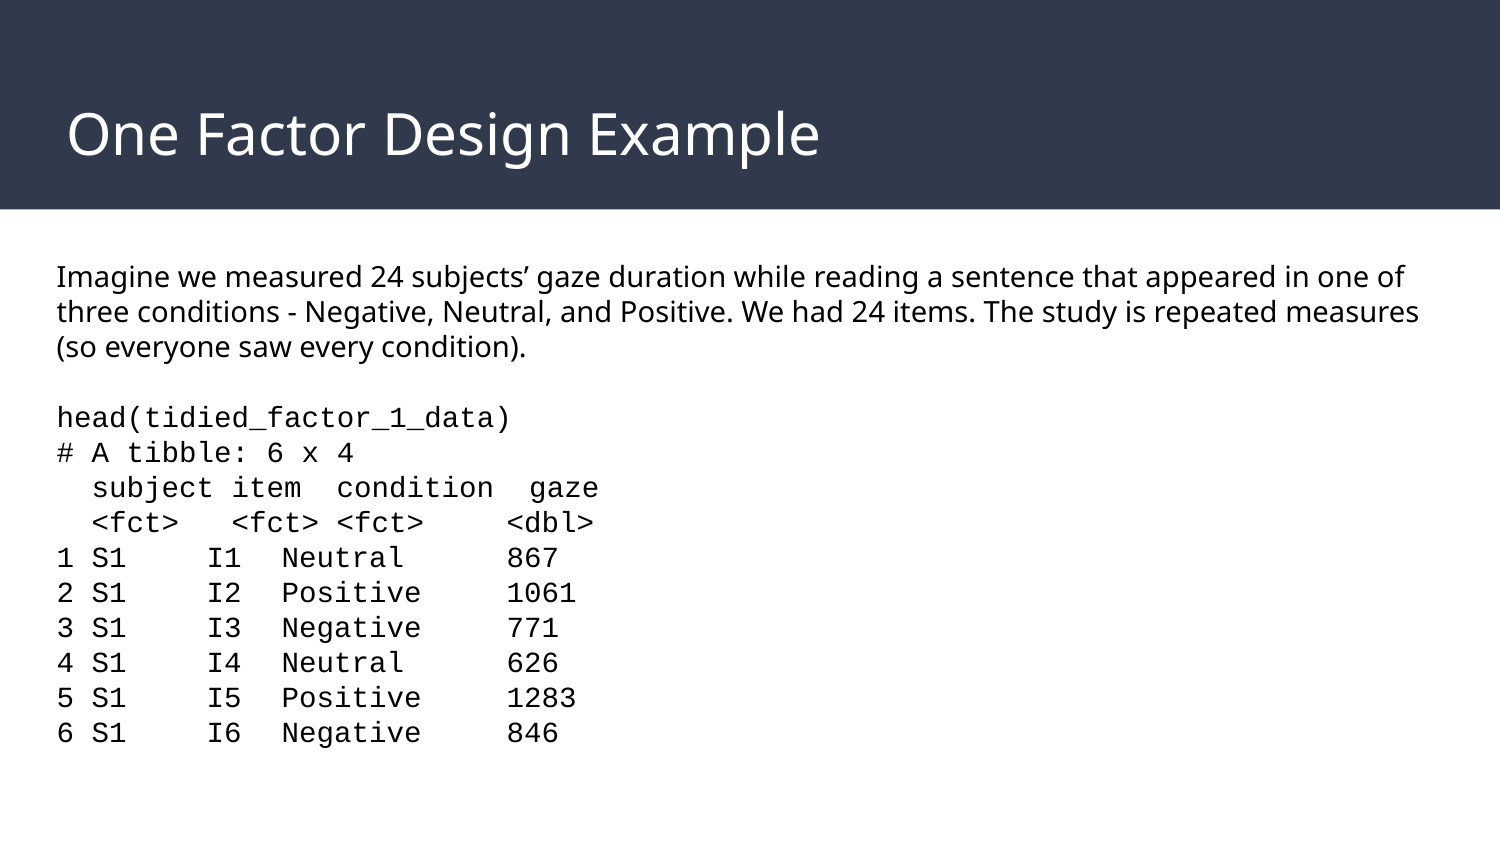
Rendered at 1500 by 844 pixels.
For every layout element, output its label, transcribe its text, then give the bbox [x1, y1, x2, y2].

title One Factor Design Example [51, 82, 1449, 185]
text_box Imagine we measured 24 subjects’ gaze duration while reading a sentence that appeared in one of three conditions - Negative, Neutral, and Positive. We had 24 items. The study is repeated measures (so everyone saw every condition). head(tidied_factor_1_data) # A tibble: 6 x 4 subject item condition gaze <fct> <fct> <fct> <dbl> 1 S1 I1 Neutral 867 2 S1 I2 Positive 1061 3 S1 I3 Negative 771 4 S1 I4 Neutral 626 5 S1 I5 Positive 1283 6 S1 I6 Negative 846 [41, 243, 1463, 777]
